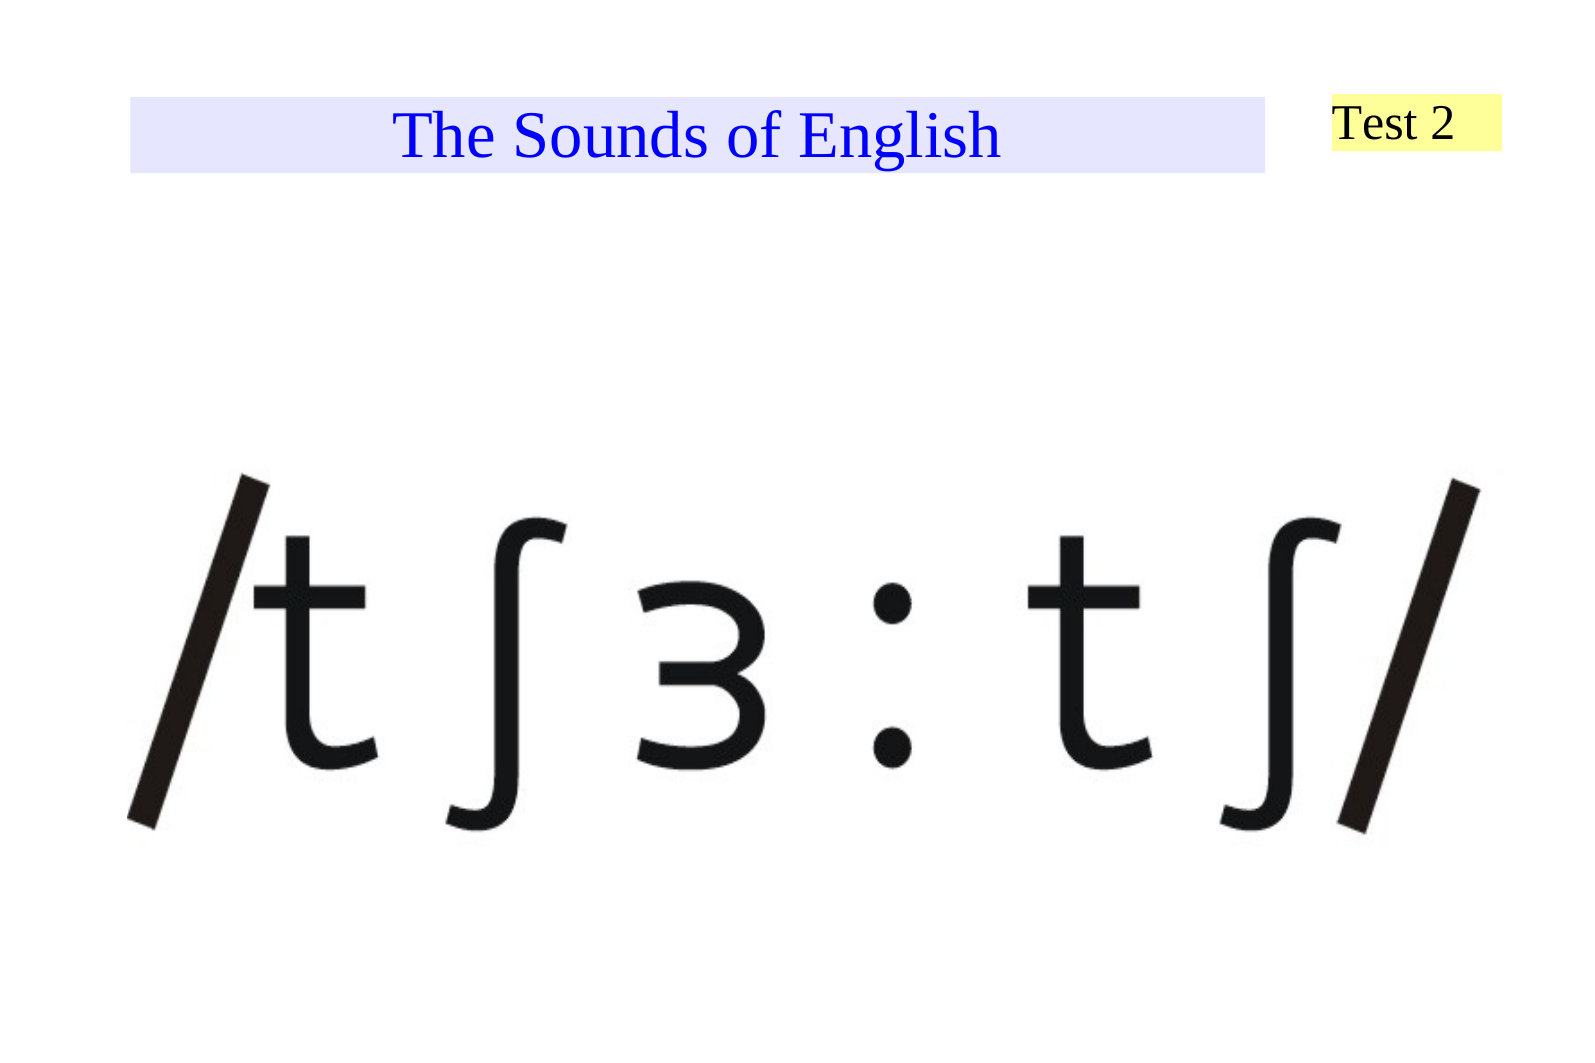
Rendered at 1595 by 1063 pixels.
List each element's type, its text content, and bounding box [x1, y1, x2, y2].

picture [127, 438, 1584, 921]
text_box Test 2 [1331, 94, 1502, 152]
text_box The Sounds of English [130, 97, 1266, 174]
